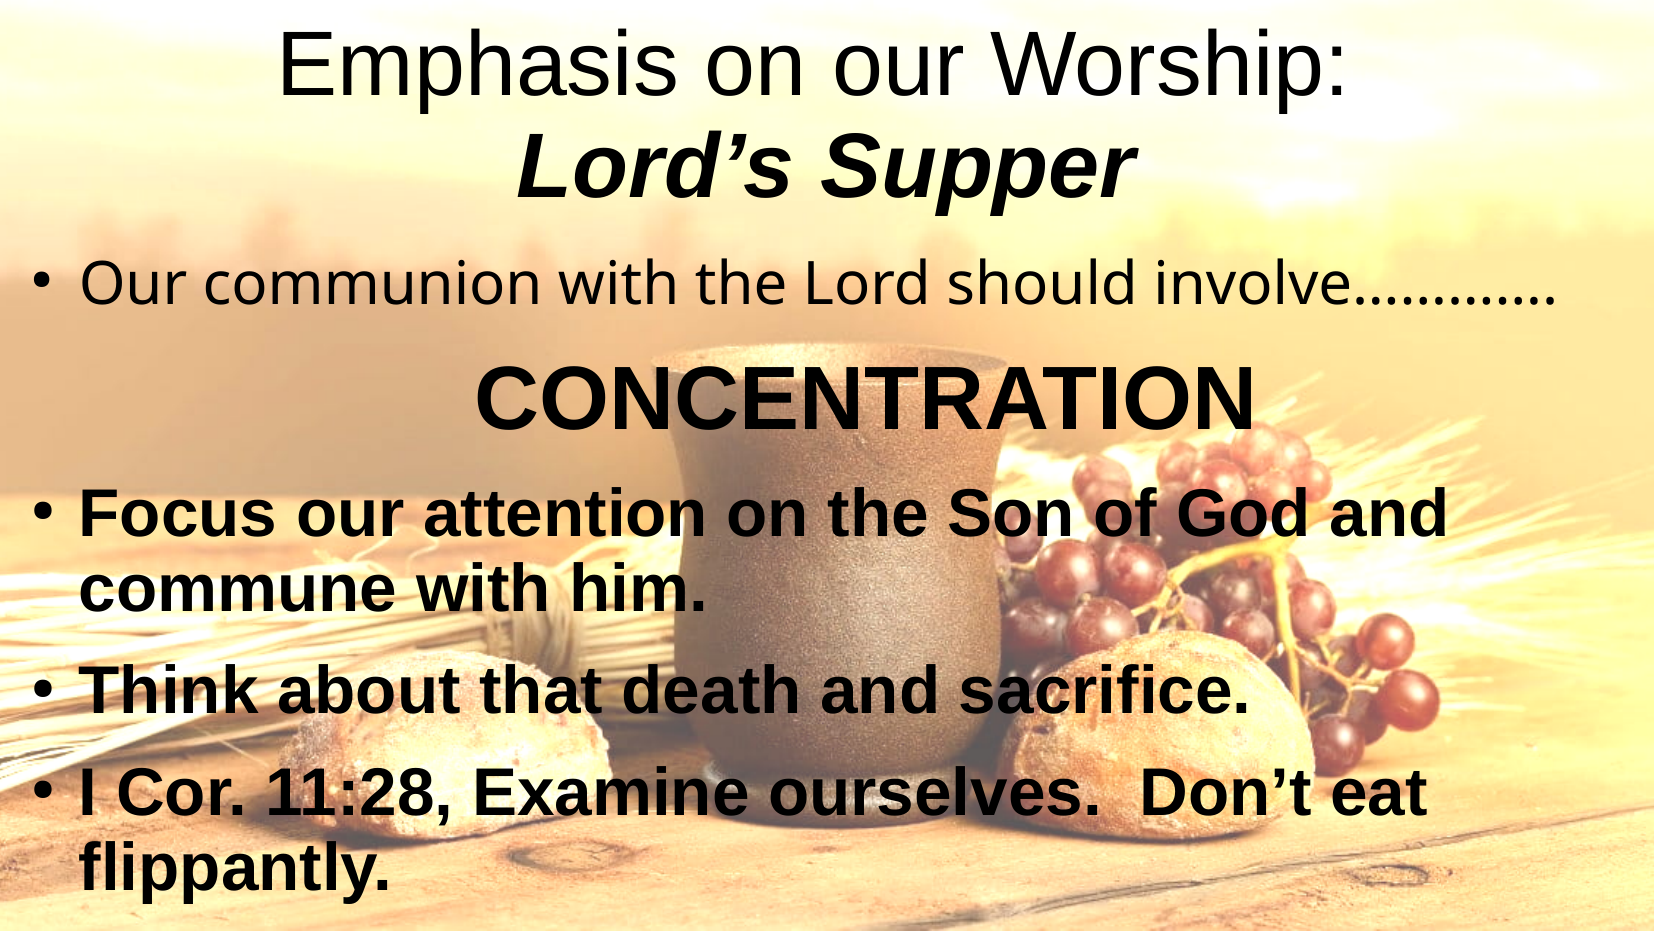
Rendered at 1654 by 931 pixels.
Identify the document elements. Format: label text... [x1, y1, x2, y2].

picture [0, 0, 1654, 931]
list Our communion with the Lord should involve…………. CONCENTRATION Focus our attention on the Son of God and commune with him. Think about that death and sacrifice. I Cor. 11:28, Examine ourselves. Don’t eat flippantly. [15, 240, 1654, 916]
title Emphasis on our Worship: Lord’s Supper [82, 12, 1571, 218]
